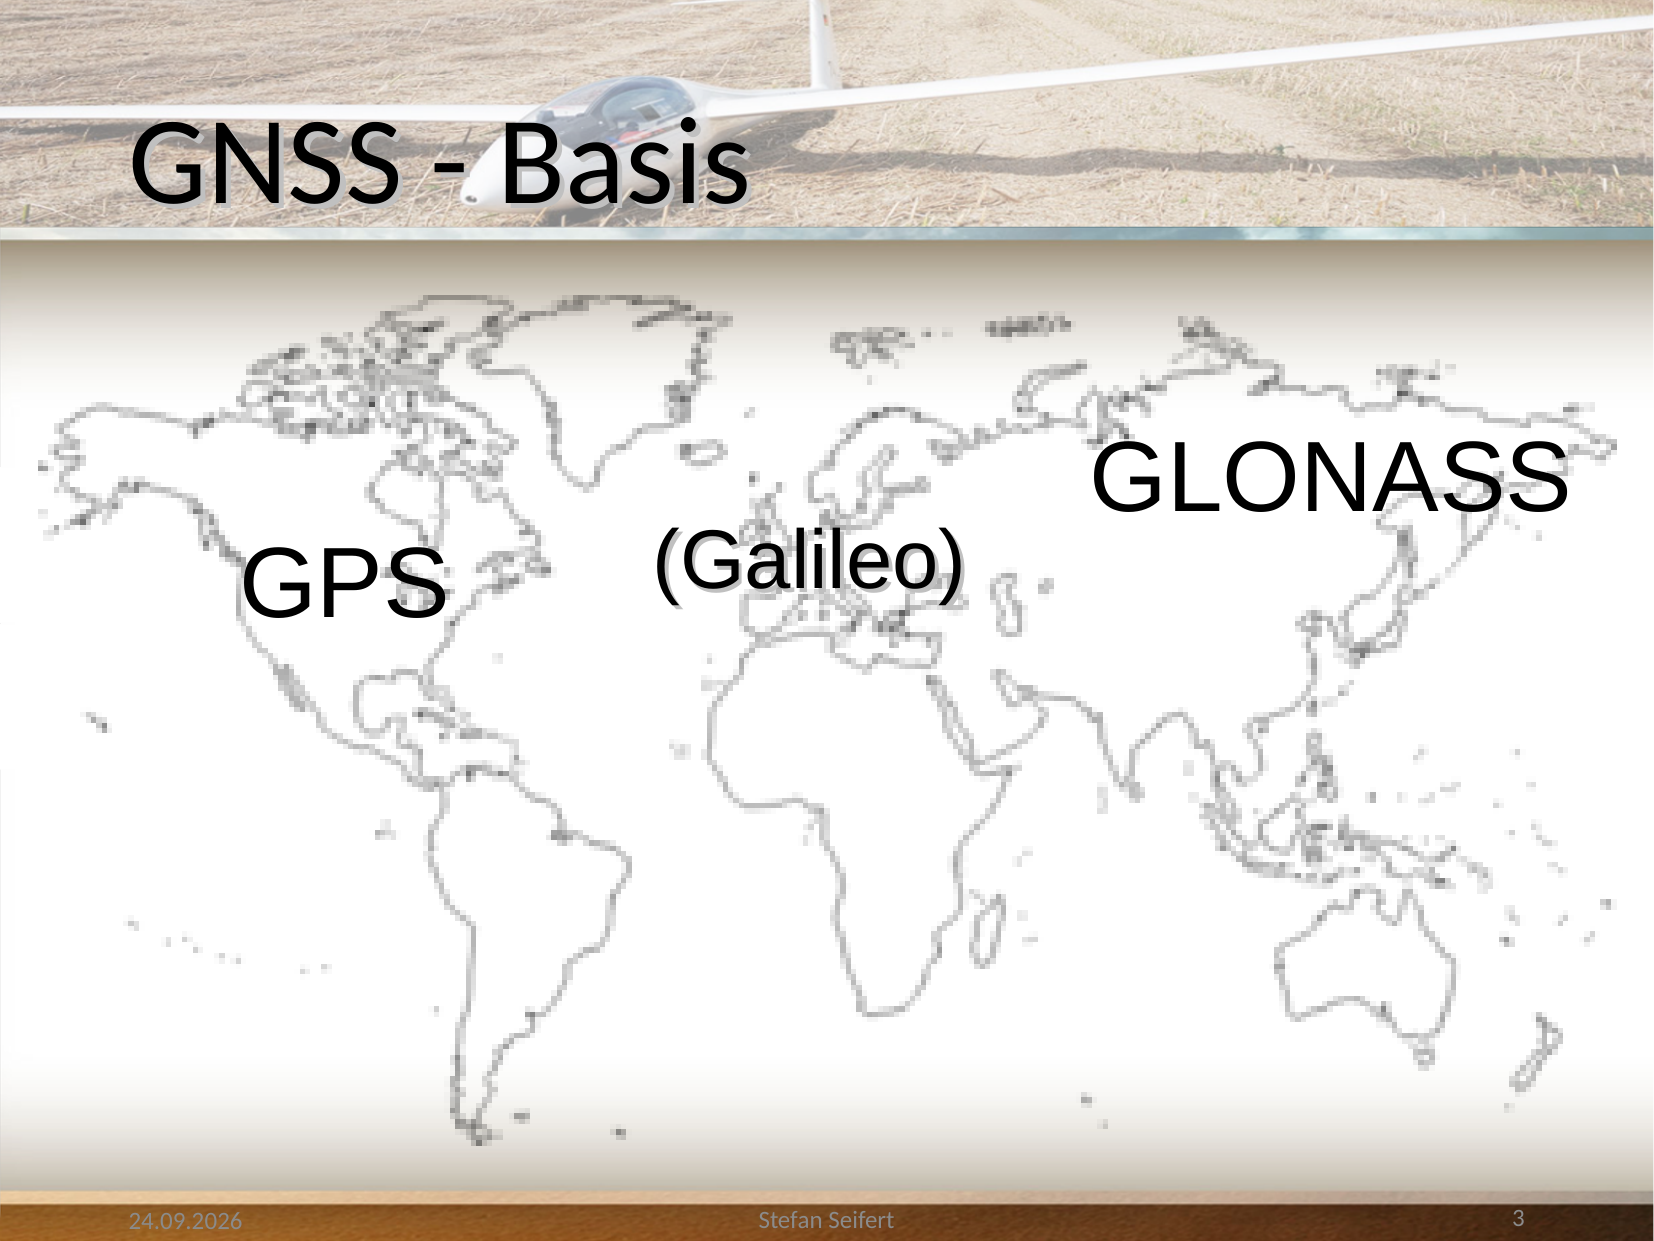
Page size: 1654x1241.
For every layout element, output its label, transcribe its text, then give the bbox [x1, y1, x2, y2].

title GNSS - Basis [113, 33, 1540, 273]
footer Stefan Seifert [547, 1192, 1106, 1241]
slide_number <number> [1167, 1192, 1540, 1241]
text_box GLONASS [1074, 413, 1607, 540]
slide_number 26.02.2015 [113, 1192, 486, 1241]
text_box (Galileo) [637, 506, 1004, 615]
picture [0, 0, 1654, 1241]
text_box GPS [224, 519, 556, 647]
